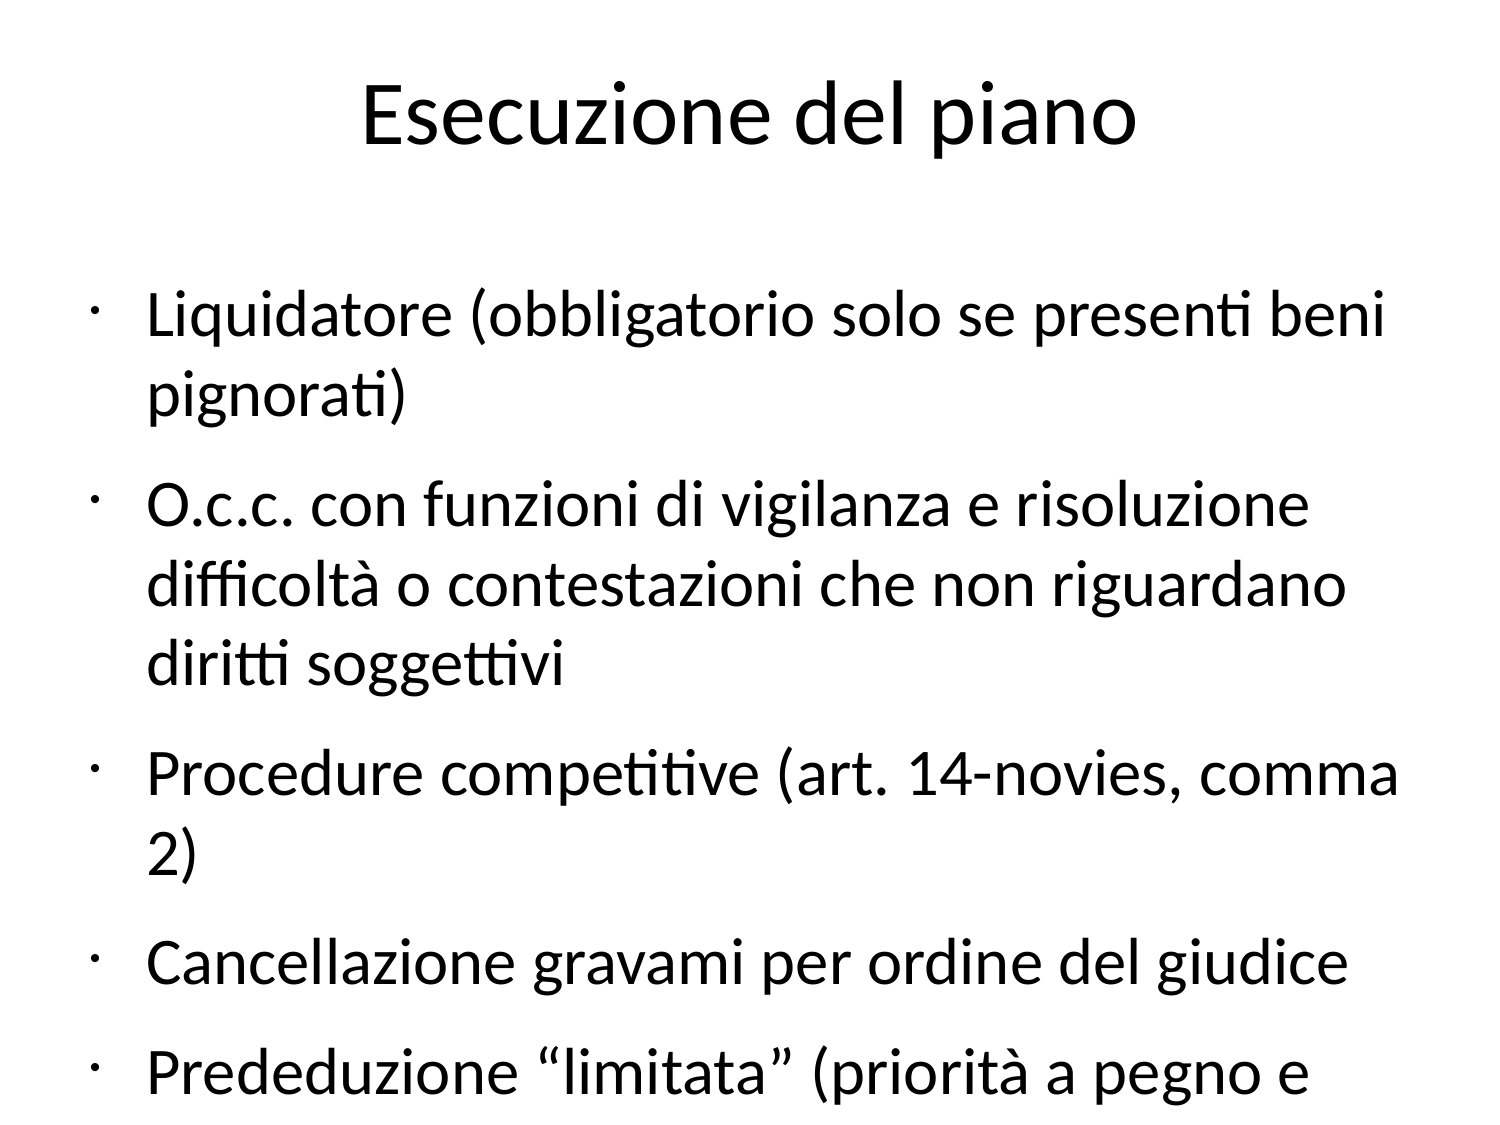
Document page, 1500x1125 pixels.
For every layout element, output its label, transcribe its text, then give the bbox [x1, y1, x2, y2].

list Liquidatore (obbligatorio solo se presenti beni pignorati) O.c.c. con funzioni di vigilanza e risoluzione difficoltà o contestazioni che non riguardano diritti soggettivi Procedure competitive (art. 14-novies, comma 2) Cancellazione gravami per ordine del giudice Prededuzione “limitata” (priorità a pegno e ipoteca) Modifica della proposta [75, 262, 1425, 1005]
title Esecuzione del piano [75, 45, 1425, 233]
